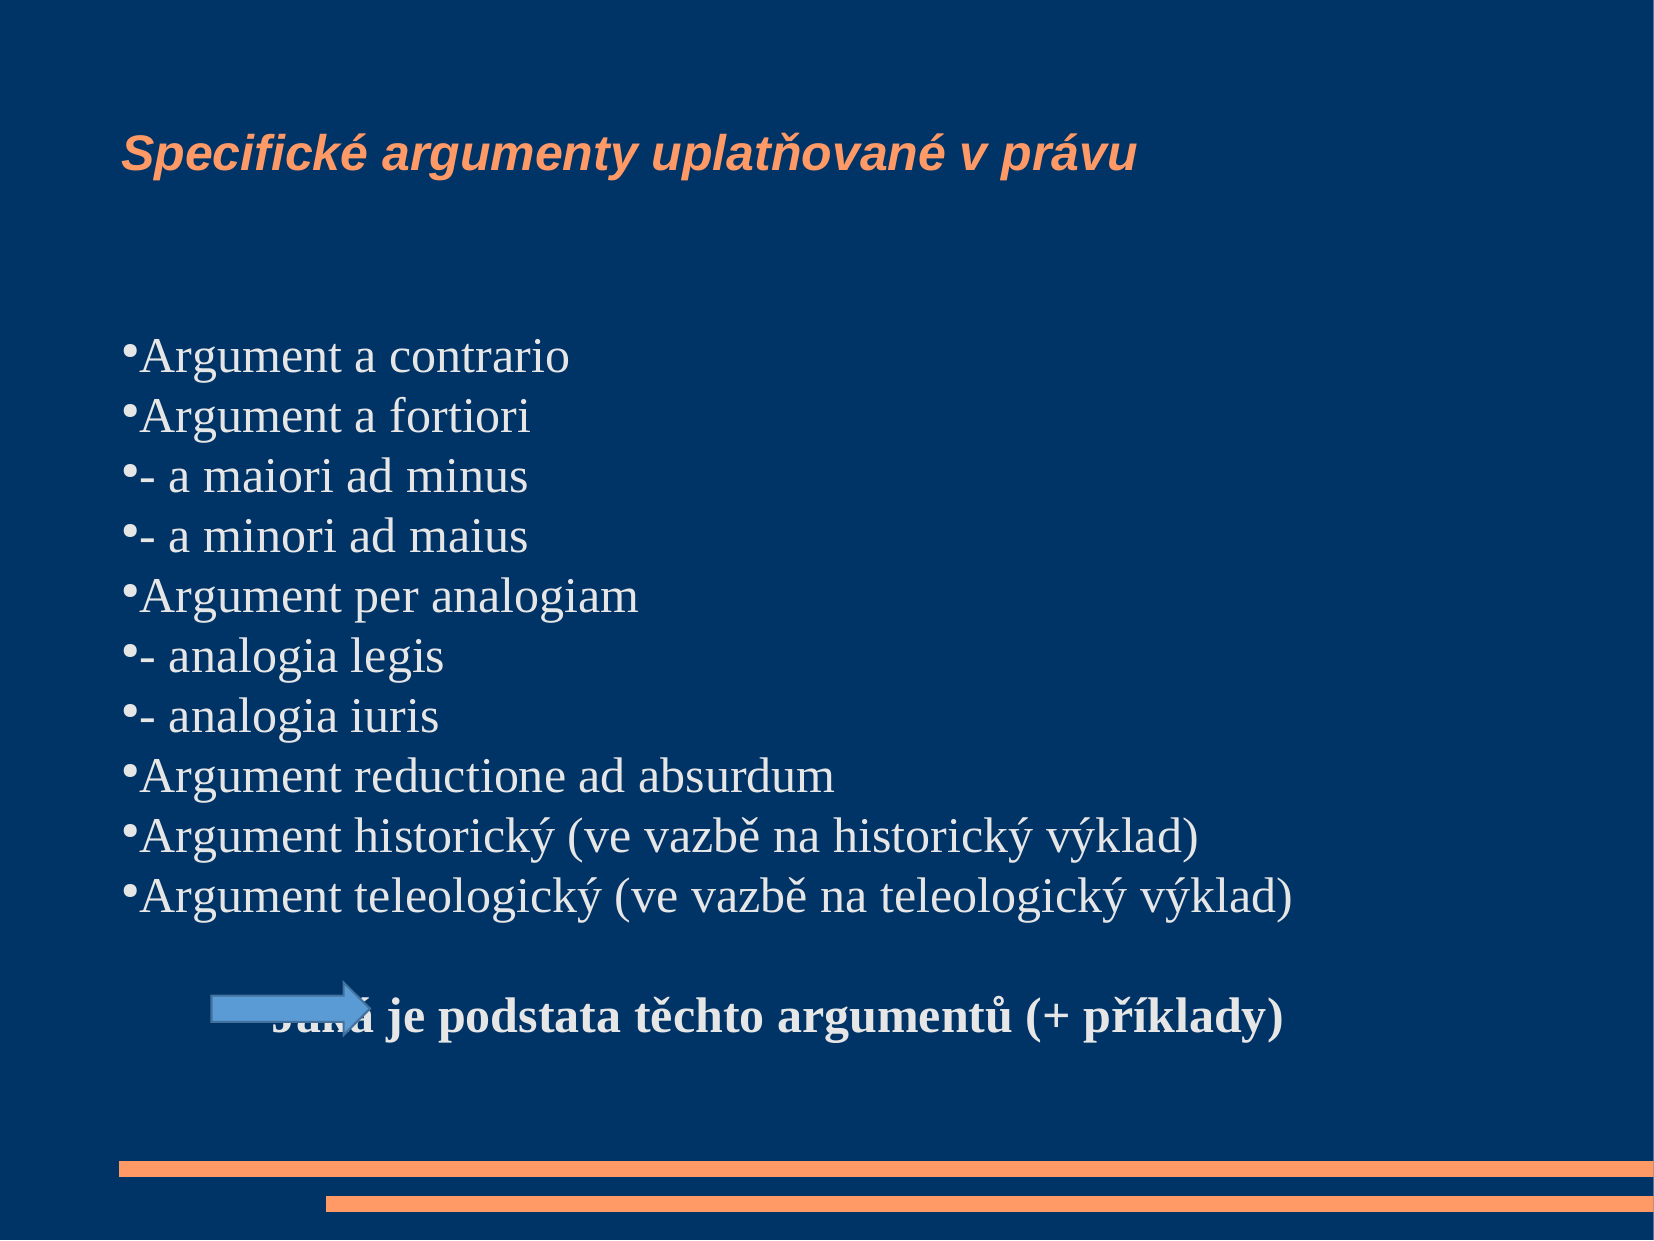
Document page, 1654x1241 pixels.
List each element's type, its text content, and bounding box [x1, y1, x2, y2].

list Argument a contrario Argument a fortiori - a maiori ad minus - a minori ad maius Argument per analogiam - analogia legis - analogia iuris Argument reductione ad absurdum Argument historický (ve vazbě na historický výklad) Argument teleologický (ve vazbě na teleologický výklad) Jaká je podstata těchto argumentů (+ příklady) [121, 322, 1561, 1132]
title Specifické argumenty uplatňované v právu [121, 46, 1534, 254]
text_box [211, 982, 370, 1035]
